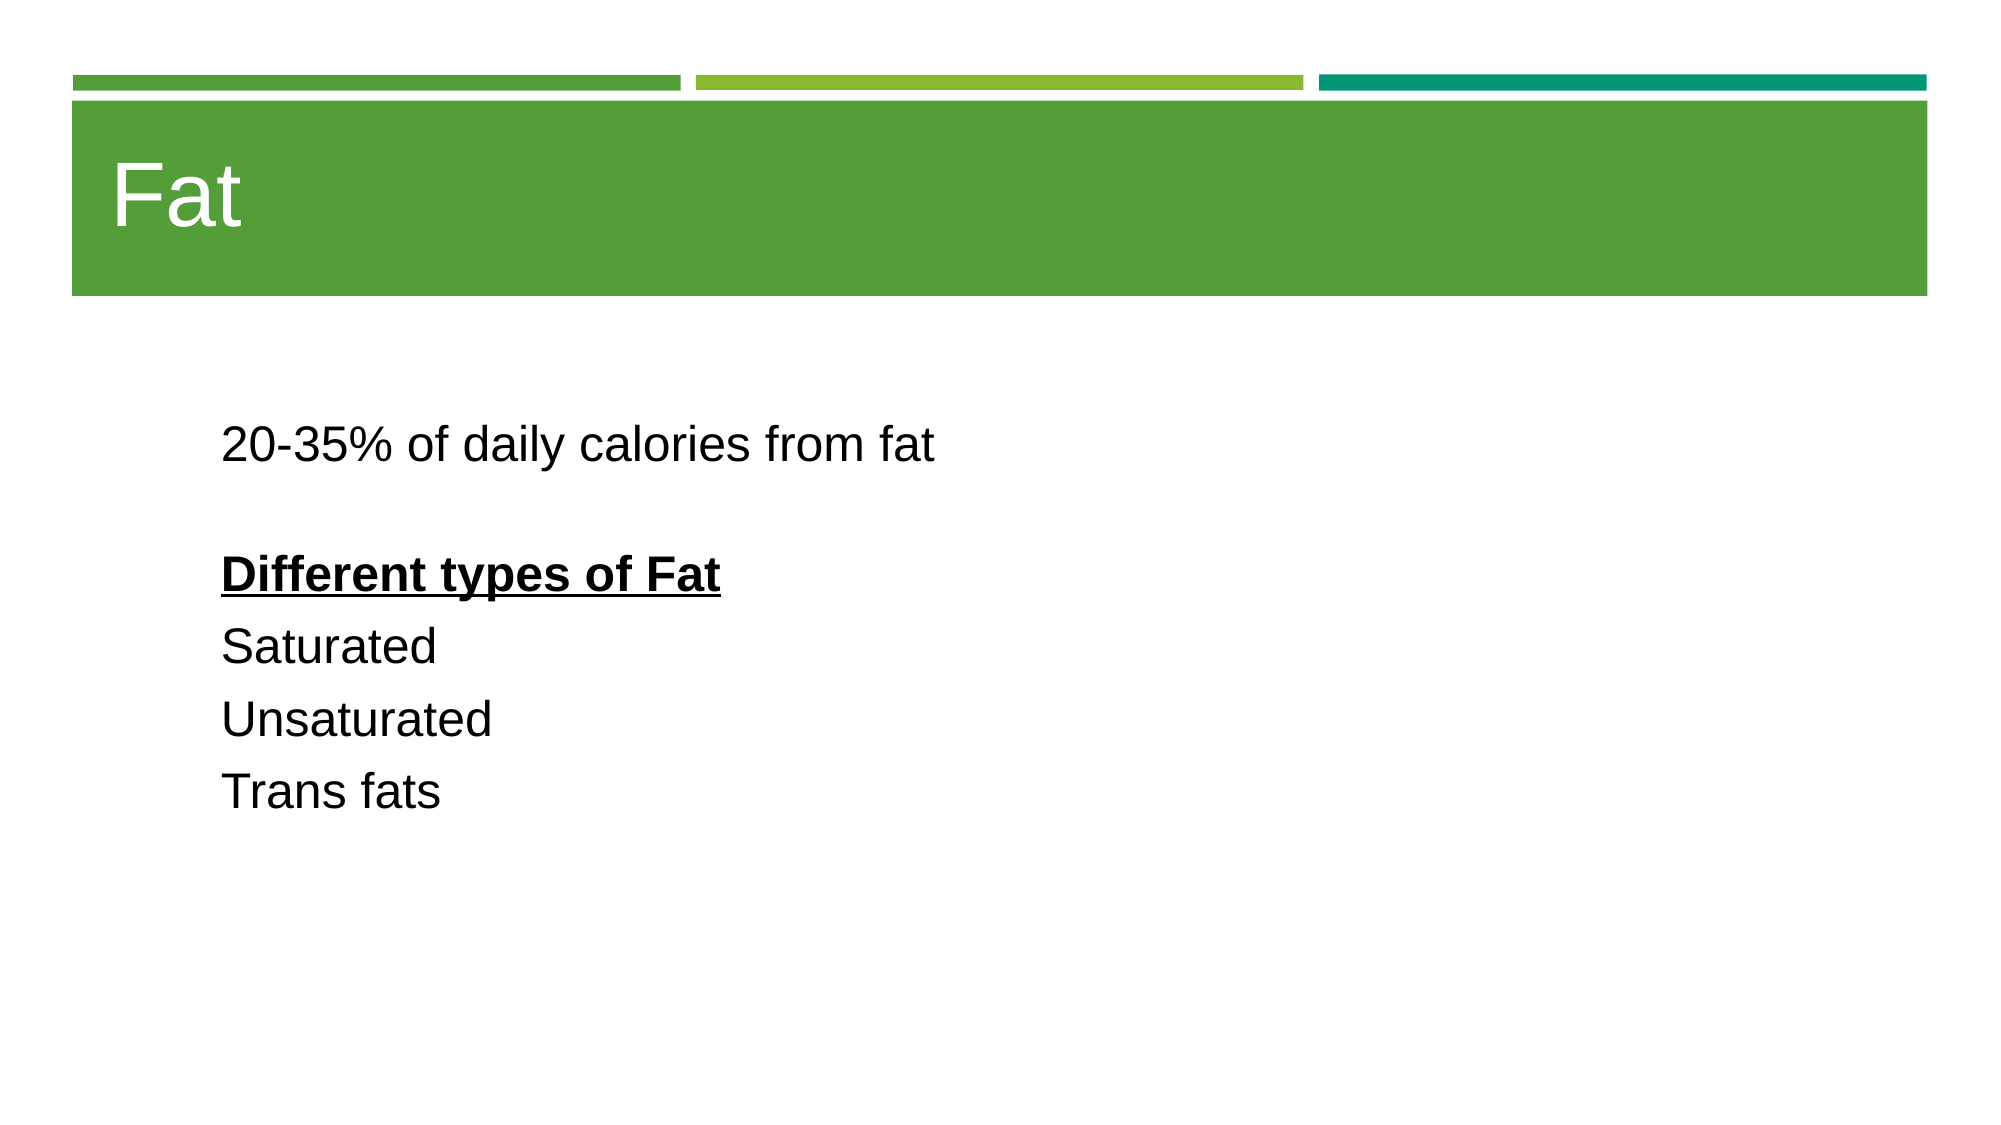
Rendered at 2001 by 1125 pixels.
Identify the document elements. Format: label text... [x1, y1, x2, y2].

list 20-35% of daily calories from fat Different types of Fat Saturated Unsaturated Trans fats [206, 403, 1000, 962]
title Fat [95, 126, 1905, 282]
